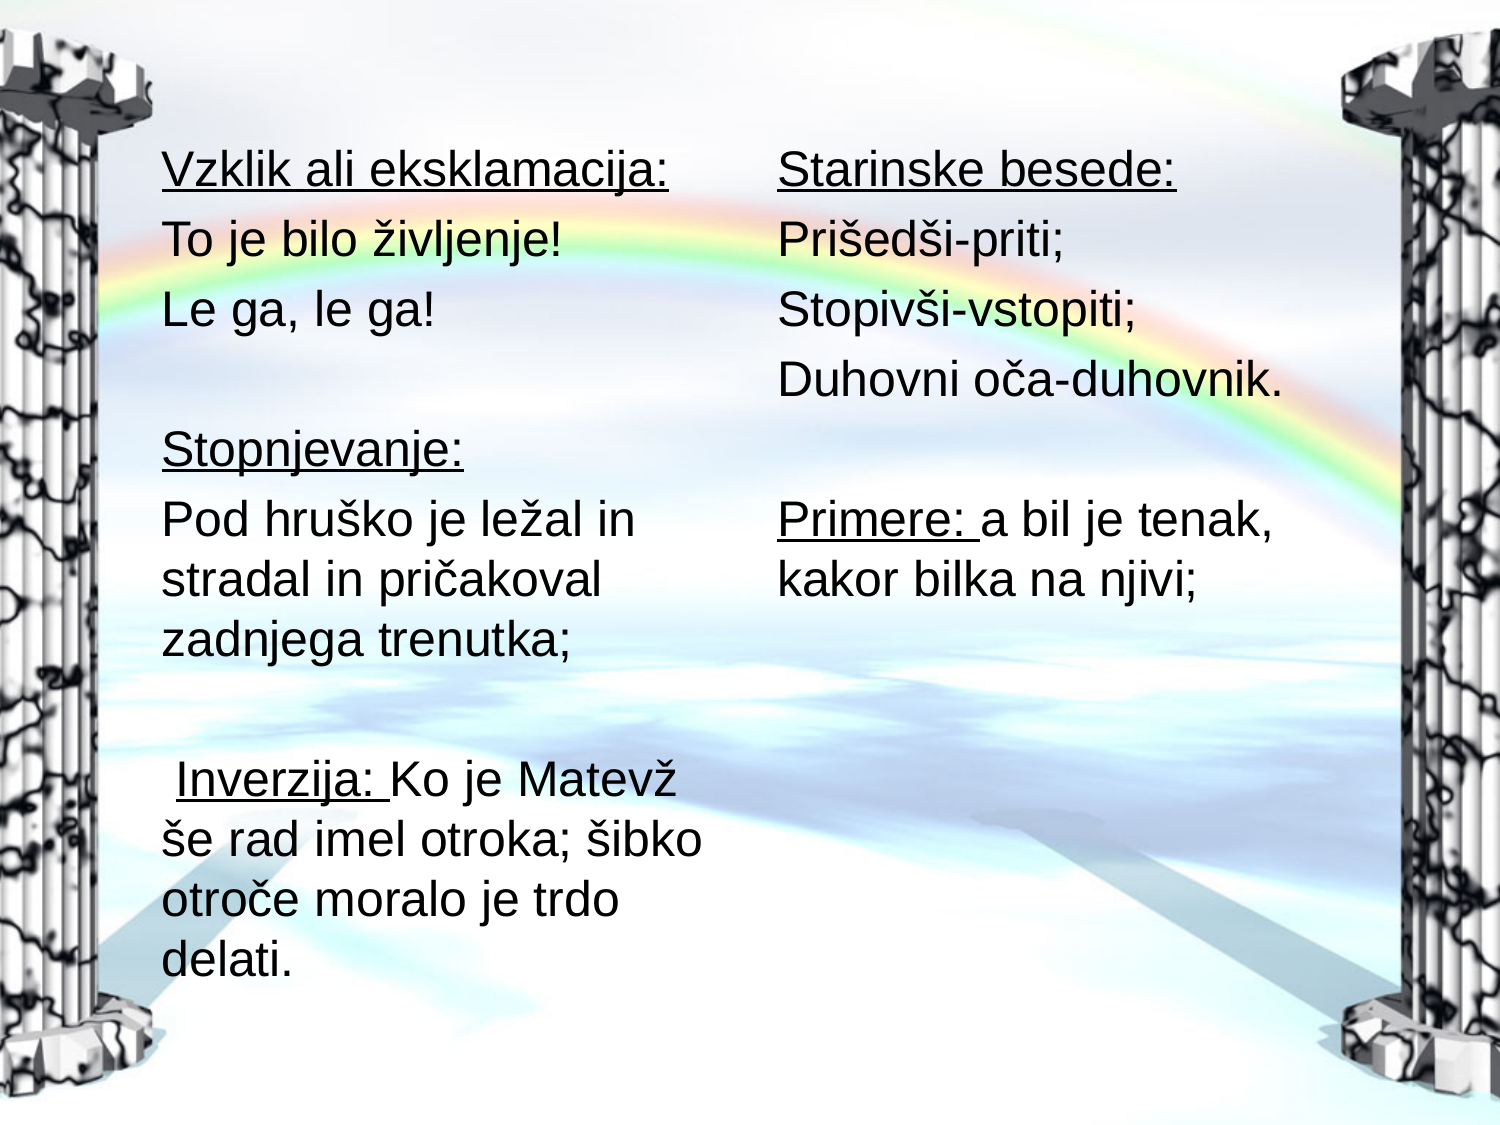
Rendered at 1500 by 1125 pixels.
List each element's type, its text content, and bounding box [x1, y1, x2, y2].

list Starinske besede: Prišedši-priti; Stopivši-vstopiti; Duhovni oča-duhovnik. Primere: a bil je tenak, kakor bilka na njivi; [761, 128, 1425, 1005]
picture [0, 0, 1500, 1125]
list Vzklik ali eksklamacija: To je bilo življenje! Le ga, le ga! Stopnjevanje: Pod hruško je ležal in stradal in pričakoval zadnjega trenutka; Inverzija: Ko je Matevž še rad imel otroka; šibko otroče moralo je trdo delati. [117, 128, 738, 1005]
